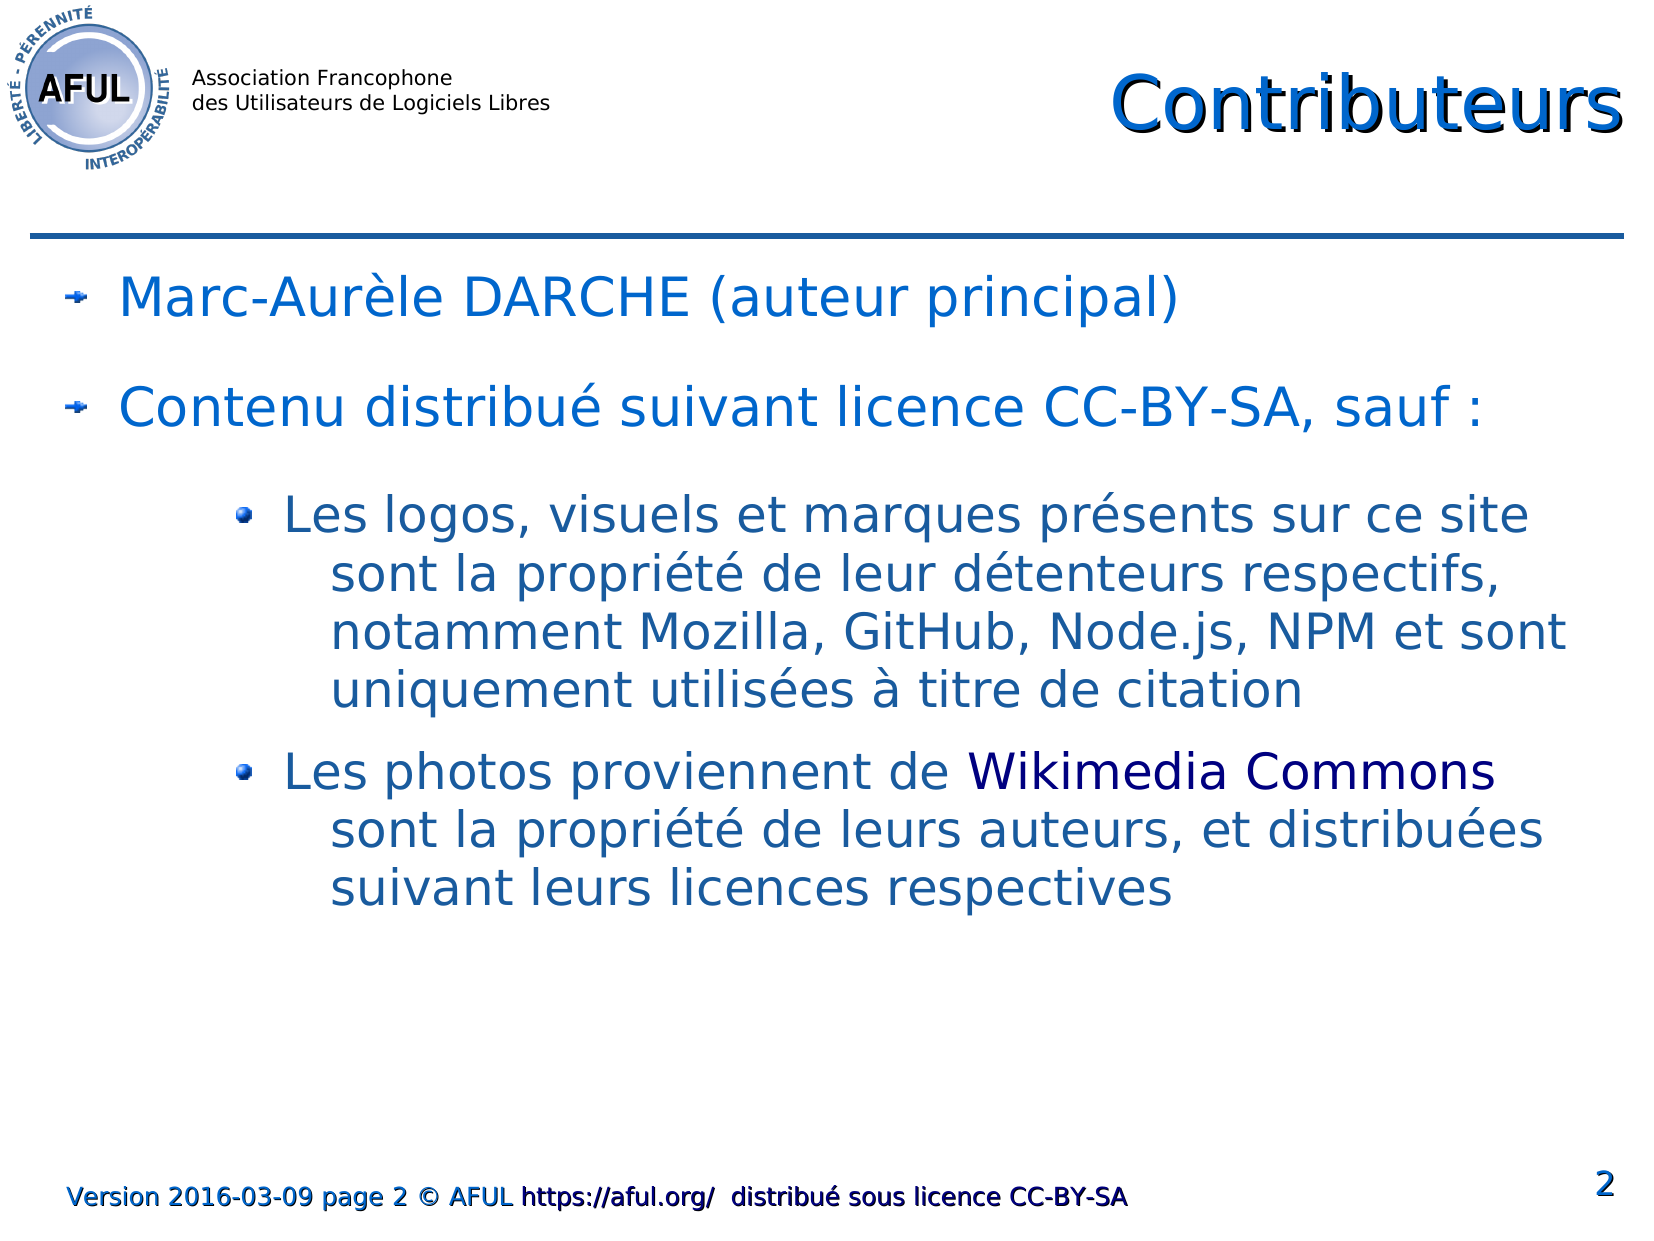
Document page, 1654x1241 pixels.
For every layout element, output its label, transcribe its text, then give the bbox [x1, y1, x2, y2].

list Marc-Aurèle DARCHE (auteur principal) Contenu distribué suivant licence CC-BY-SA, sauf : Les logos, visuels et marques présents sur ce site sont la propriété de leur détenteurs respectifs, notamment Mozilla, GitHub, Node.js, NPM et sont uniquement utilisées à titre de citation Les photos proviennent de Wikimedia Commons sont la propriété de leurs auteurs, et distribuées suivant leurs licences respectives [47, 265, 1595, 1211]
title Contributeurs [501, 0, 1625, 207]
picture [0, 0, 178, 178]
